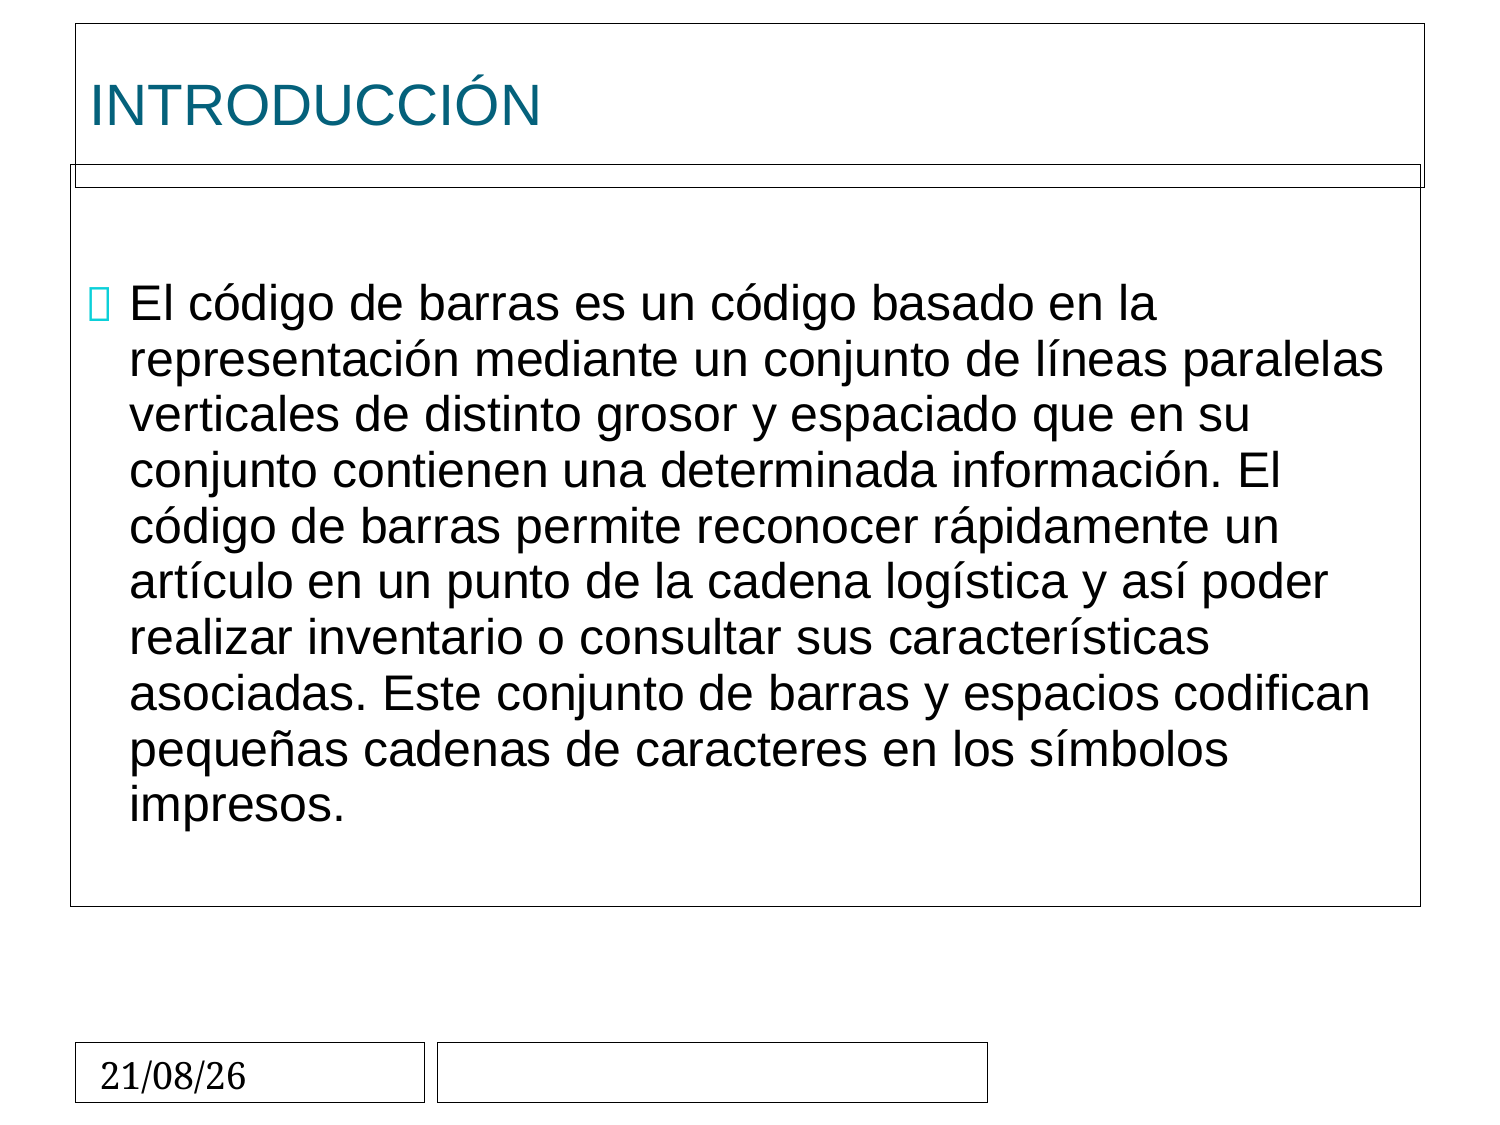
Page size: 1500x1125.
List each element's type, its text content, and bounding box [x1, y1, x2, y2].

list El código de barras es un código basado en la representación mediante un conjunto de líneas paralelas verticales de distinto grosor y espaciado que en su conjunto contienen una determinada información. El código de barras permite reconocer rápidamente un artículo en un punto de la cadena logística y así poder realizar inventario o consultar sus características asociadas. Este conjunto de barras y espacios codifican pequeñas cadenas de caracteres en los símbolos impresos. [70, 164, 1421, 907]
title INTRODUCCIÓN [75, 23, 1425, 188]
